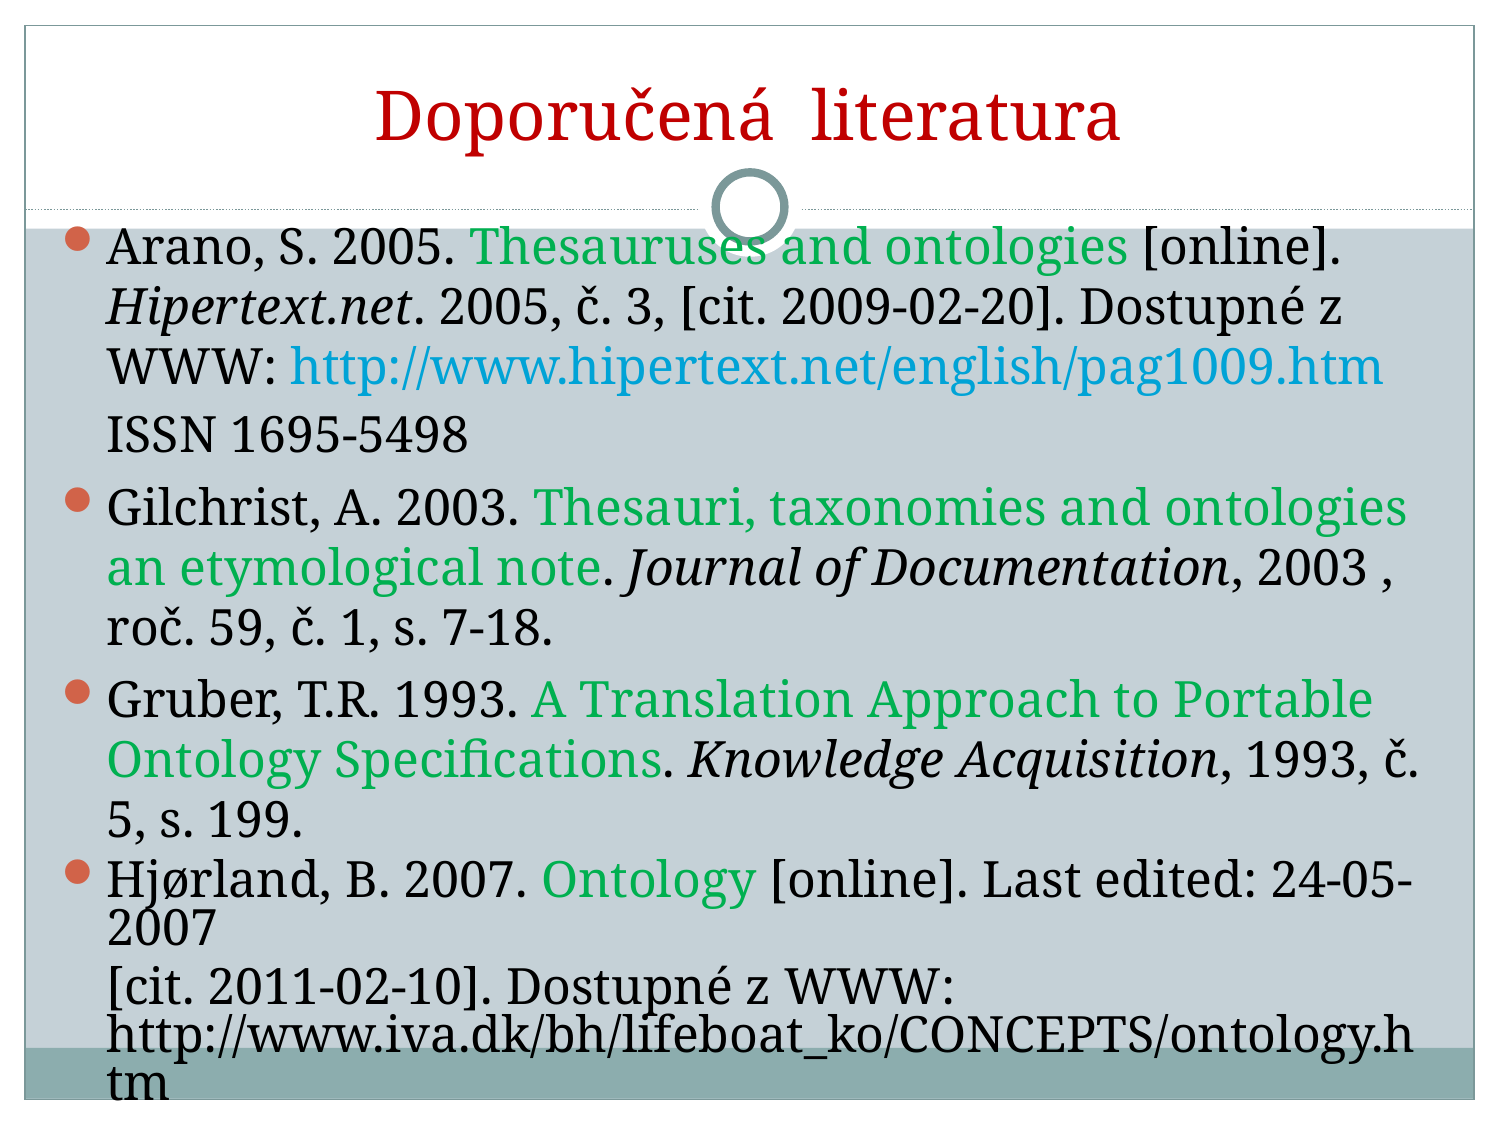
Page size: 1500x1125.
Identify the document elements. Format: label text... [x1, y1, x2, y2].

title Doporučená literatura [49, 22, 1450, 162]
list Arano, S. 2005. Thesauruses and ontologies [online]. Hipertext.net. 2005, č. 3, [cit. 2009-02-20]. Dostupné z WWW: http://www.hipertext.net/english/pag1009.htm ISSN 1695-5498 Gilchrist, A. 2003. Thesauri, taxonomies and ontologies an etymological note. Journal of Documentation, 2003 , roč. 59, č. 1, s. 7-18. Gruber, T.R. 1993. A Translation Approach to Portable Ontology Specifications. Knowledge Acquisition, 1993, č. 5, s. 199. Hjørland, B. 2007. Ontology [online]. Last edited: 24-05-2007 [cit. 2011-02-10]. Dostupné z WWW: http://www.iva.dk/bh/lifeboat_ko/CONCEPTS/ontology.htm [46, 206, 1447, 1125]
